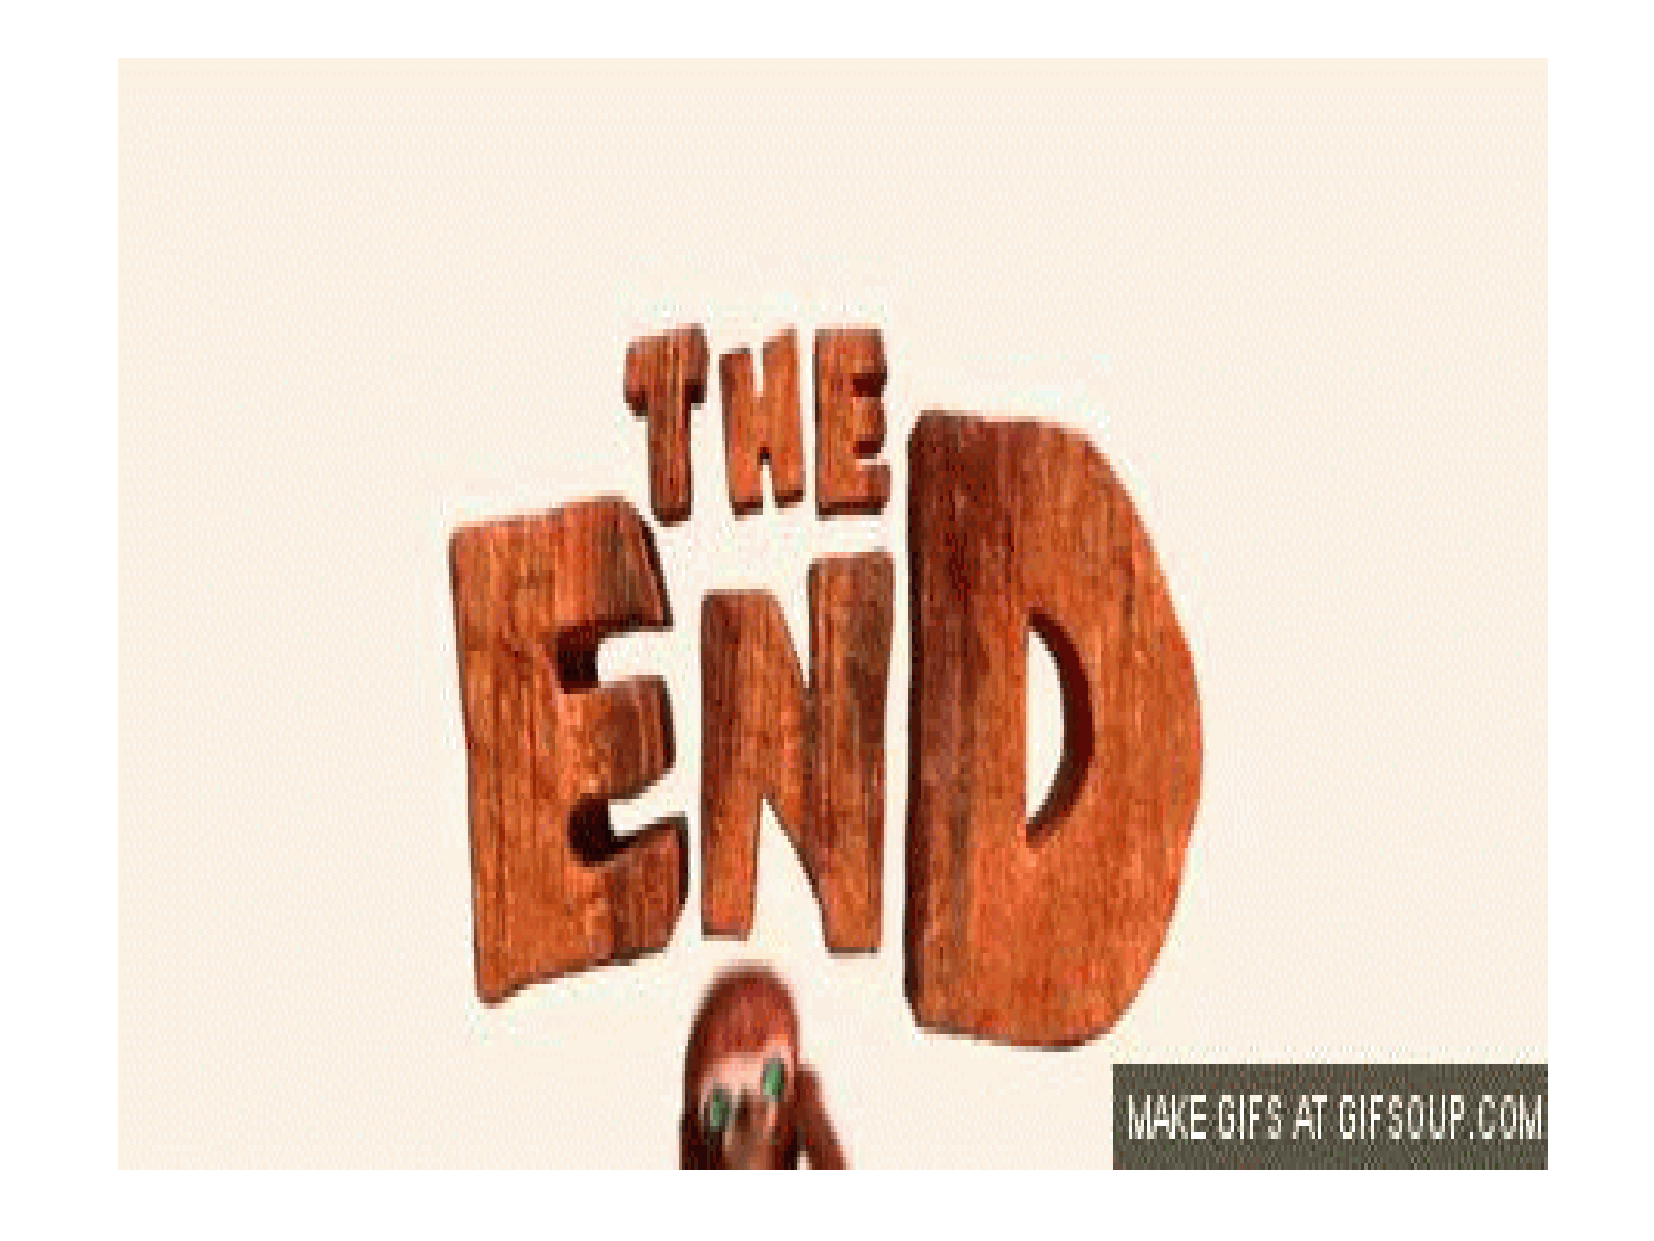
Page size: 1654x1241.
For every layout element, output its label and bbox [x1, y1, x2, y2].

picture [118, 58, 1548, 1170]
